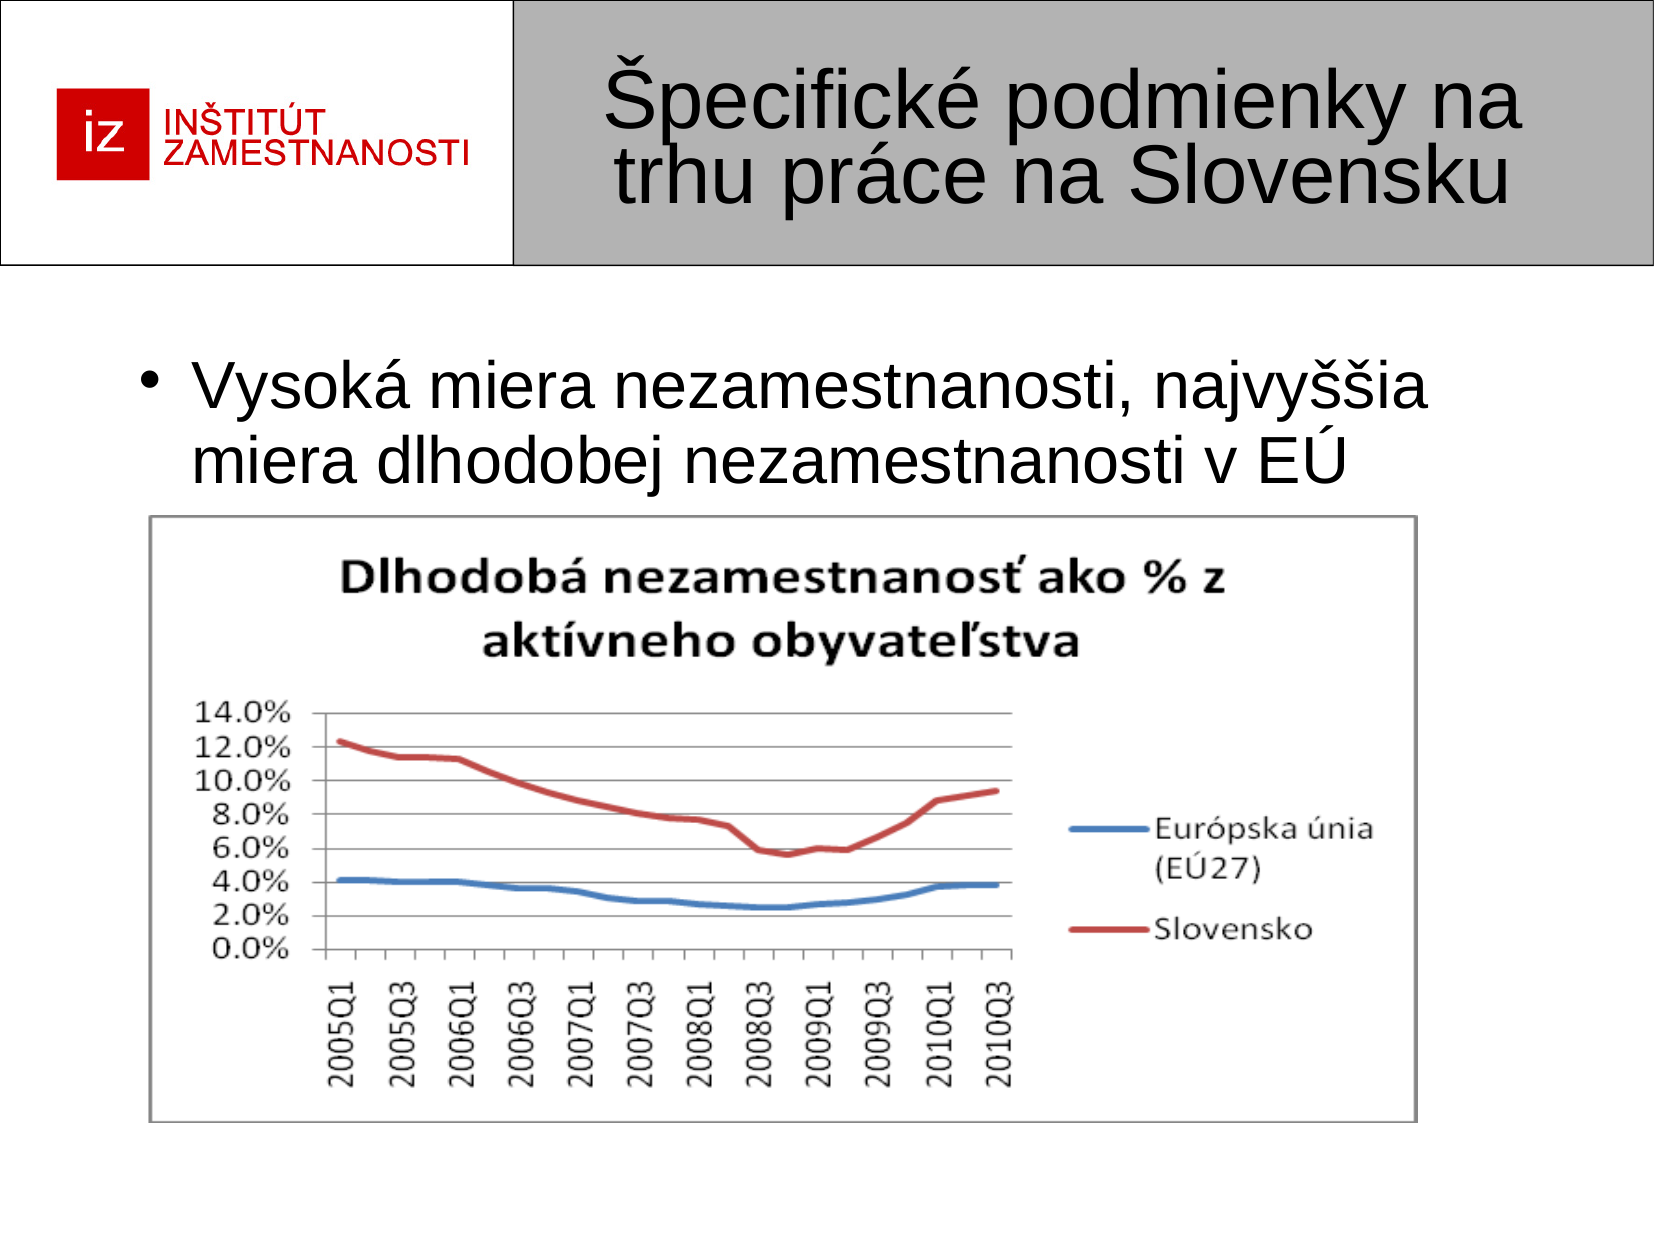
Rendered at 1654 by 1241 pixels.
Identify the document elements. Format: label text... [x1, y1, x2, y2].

picture [147, 515, 1418, 1123]
list Vysoká miera nezamestnanosti, najvyššia miera dlhodobej nezamestnanosti v EÚ [121, 344, 1533, 1112]
picture [5, 7, 512, 256]
title Špecifické podmienky na trhu práce na Slovensku [560, 37, 1565, 229]
